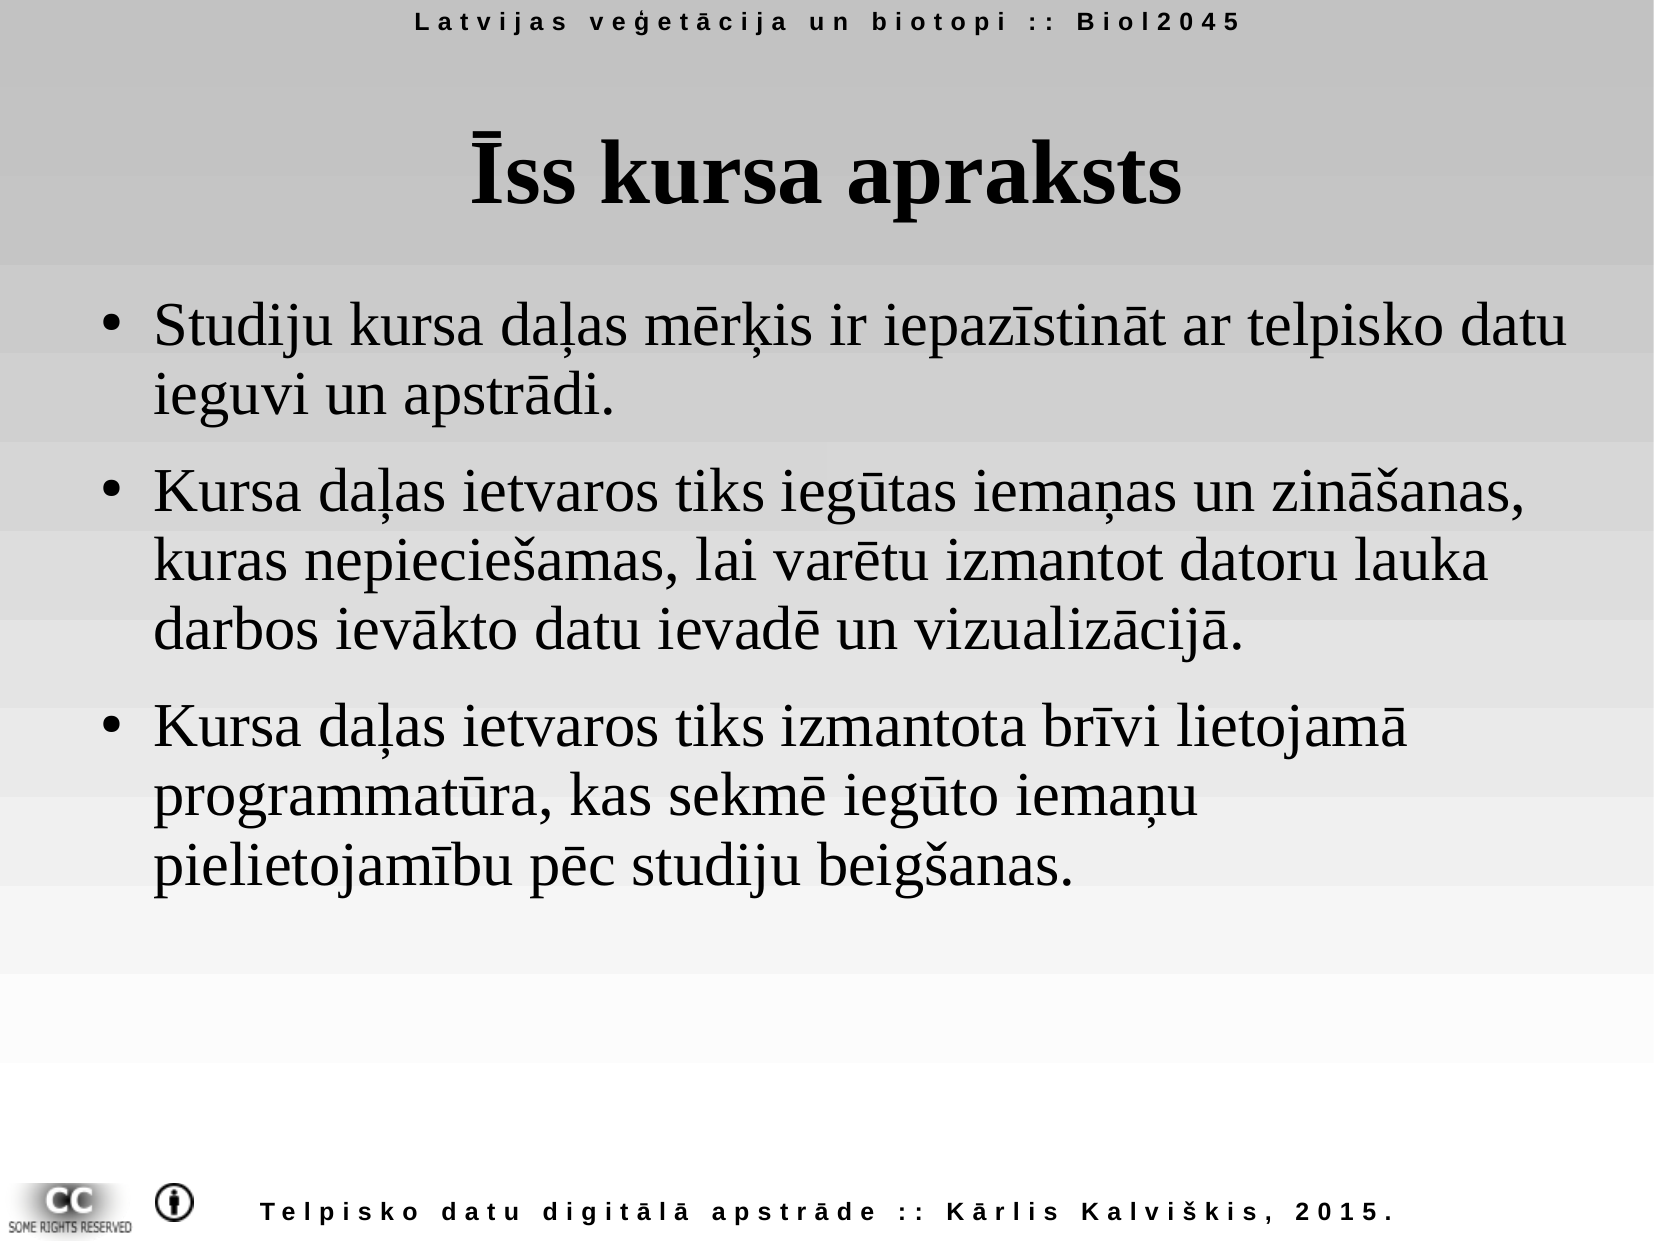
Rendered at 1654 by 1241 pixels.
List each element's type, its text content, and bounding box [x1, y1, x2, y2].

list Studiju kursa daļas mērķis ir iepazīstināt ar telpisko datu ieguvi un apstrādi. Kursa daļas ietvaros tiks iegūtas iemaņas un zināšanas, kuras nepieciešamas, lai varētu izmantot datoru lauka darbos ievākto datu ievadē un vizualizācijā. Kursa daļas ietvaros tiks izmantota brīvi lietojamā programmatūra, kas sekmē iegūto iemaņu pielietojamību pēc studiju beigšanas. [82, 289, 1571, 1113]
picture [0, 0, 1654, 1241]
title Īss kursa apraksts [29, 49, 1625, 296]
